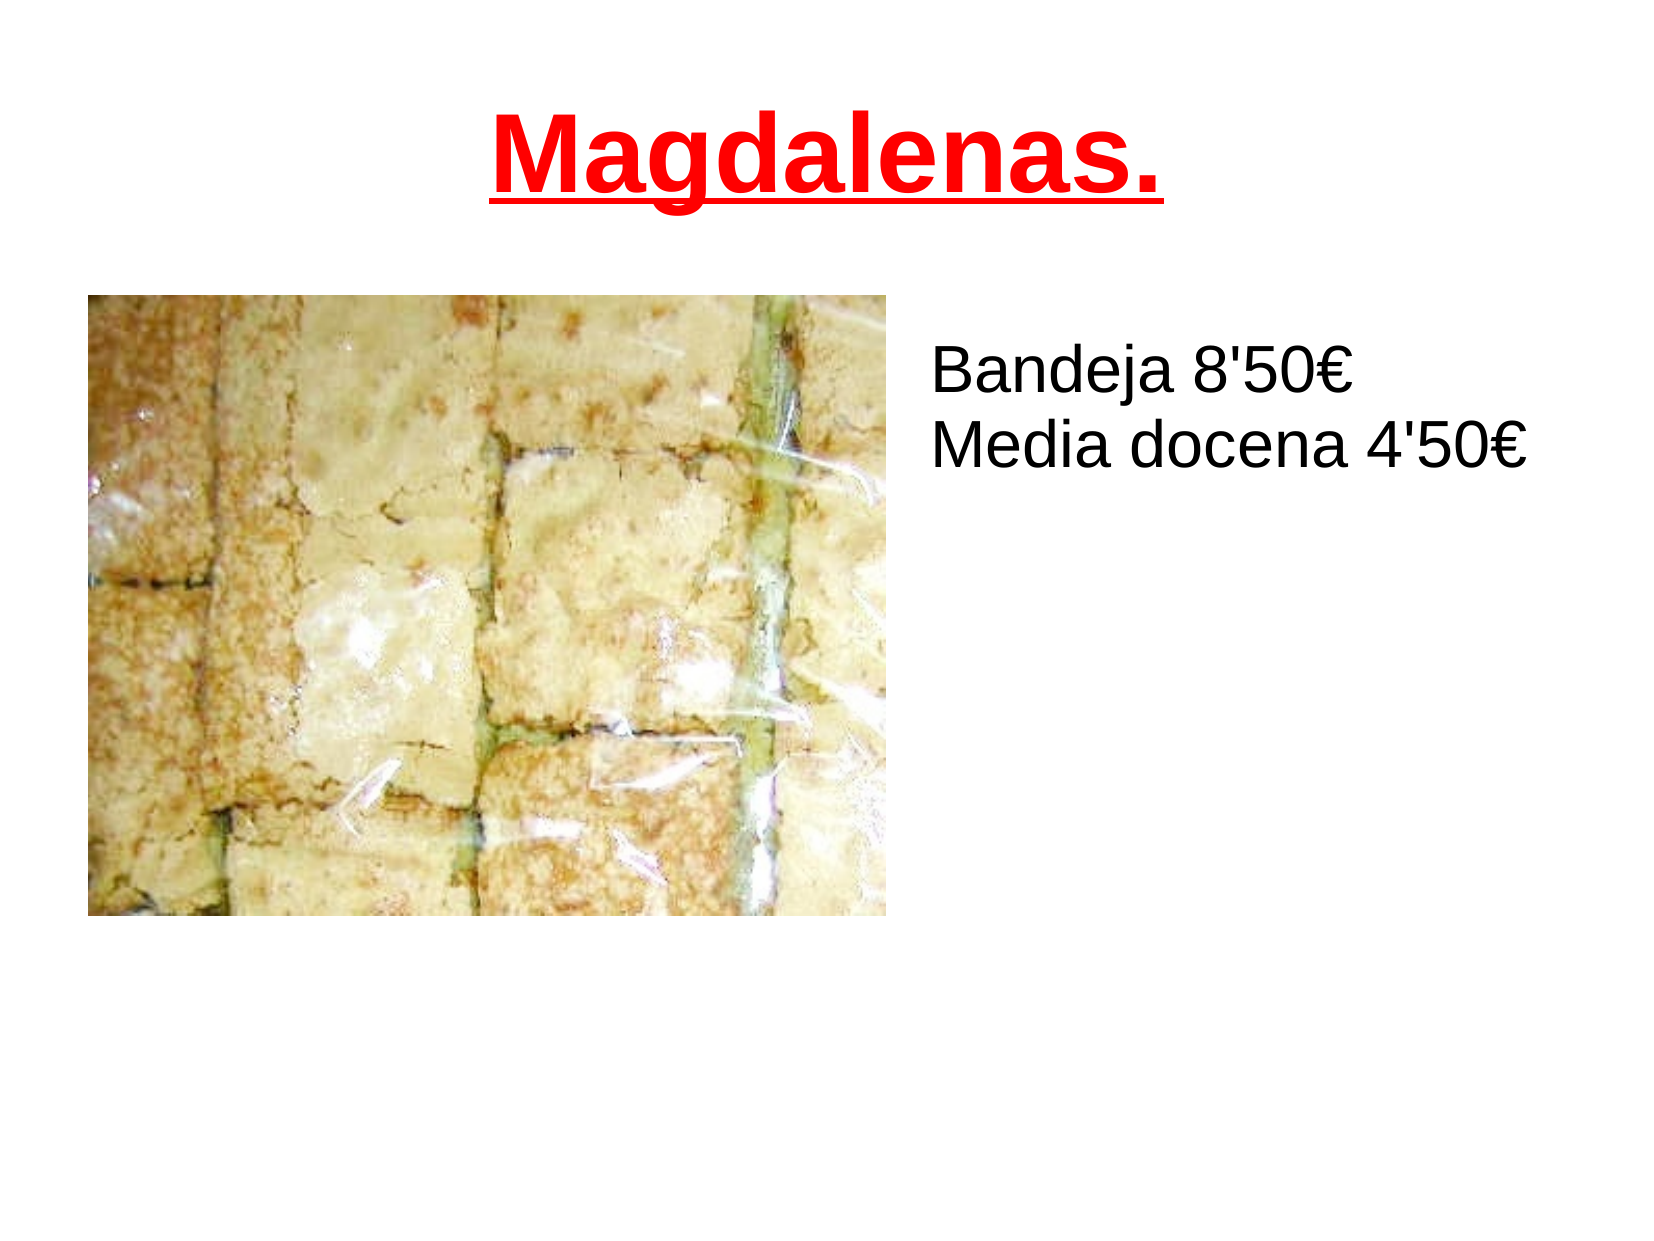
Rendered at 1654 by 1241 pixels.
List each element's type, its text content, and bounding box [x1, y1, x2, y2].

picture [88, 295, 886, 916]
text_box Bandeja 8'50€ Media docena 4'50€ [915, 324, 1595, 502]
title Magdalenas. [82, 56, 1571, 250]
